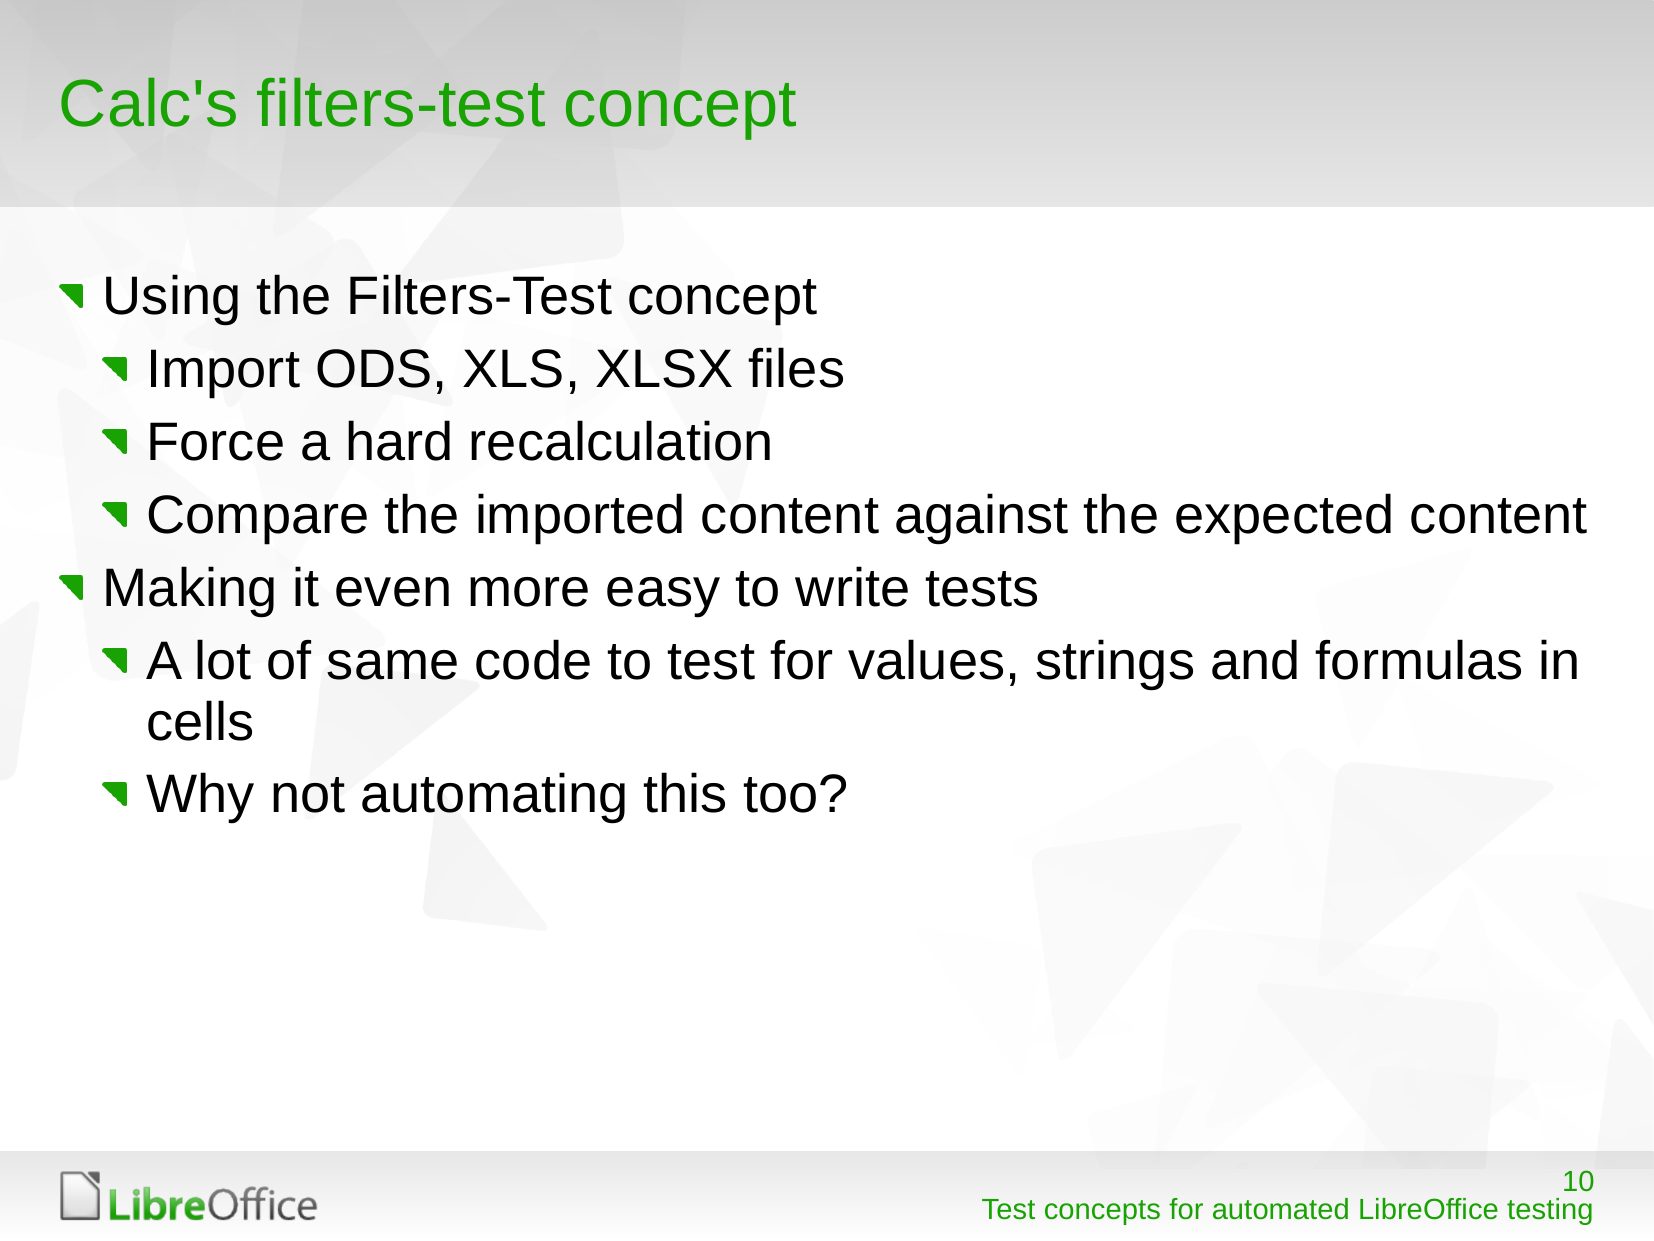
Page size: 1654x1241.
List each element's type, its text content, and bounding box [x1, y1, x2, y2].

list Using the Filters-Test concept Import ODS, XLS, XLSX files Force a hard recalculation Compare the imported content against the expected content Making it even more easy to write tests A lot of same code to test for values, strings and formulas in cells Why not automating this too? [59, 265, 1595, 1085]
picture [915, 548, 1654, 1169]
picture [0, 0, 783, 931]
title Calc's filters-test concept [59, 29, 1595, 178]
picture [41, 1152, 337, 1240]
